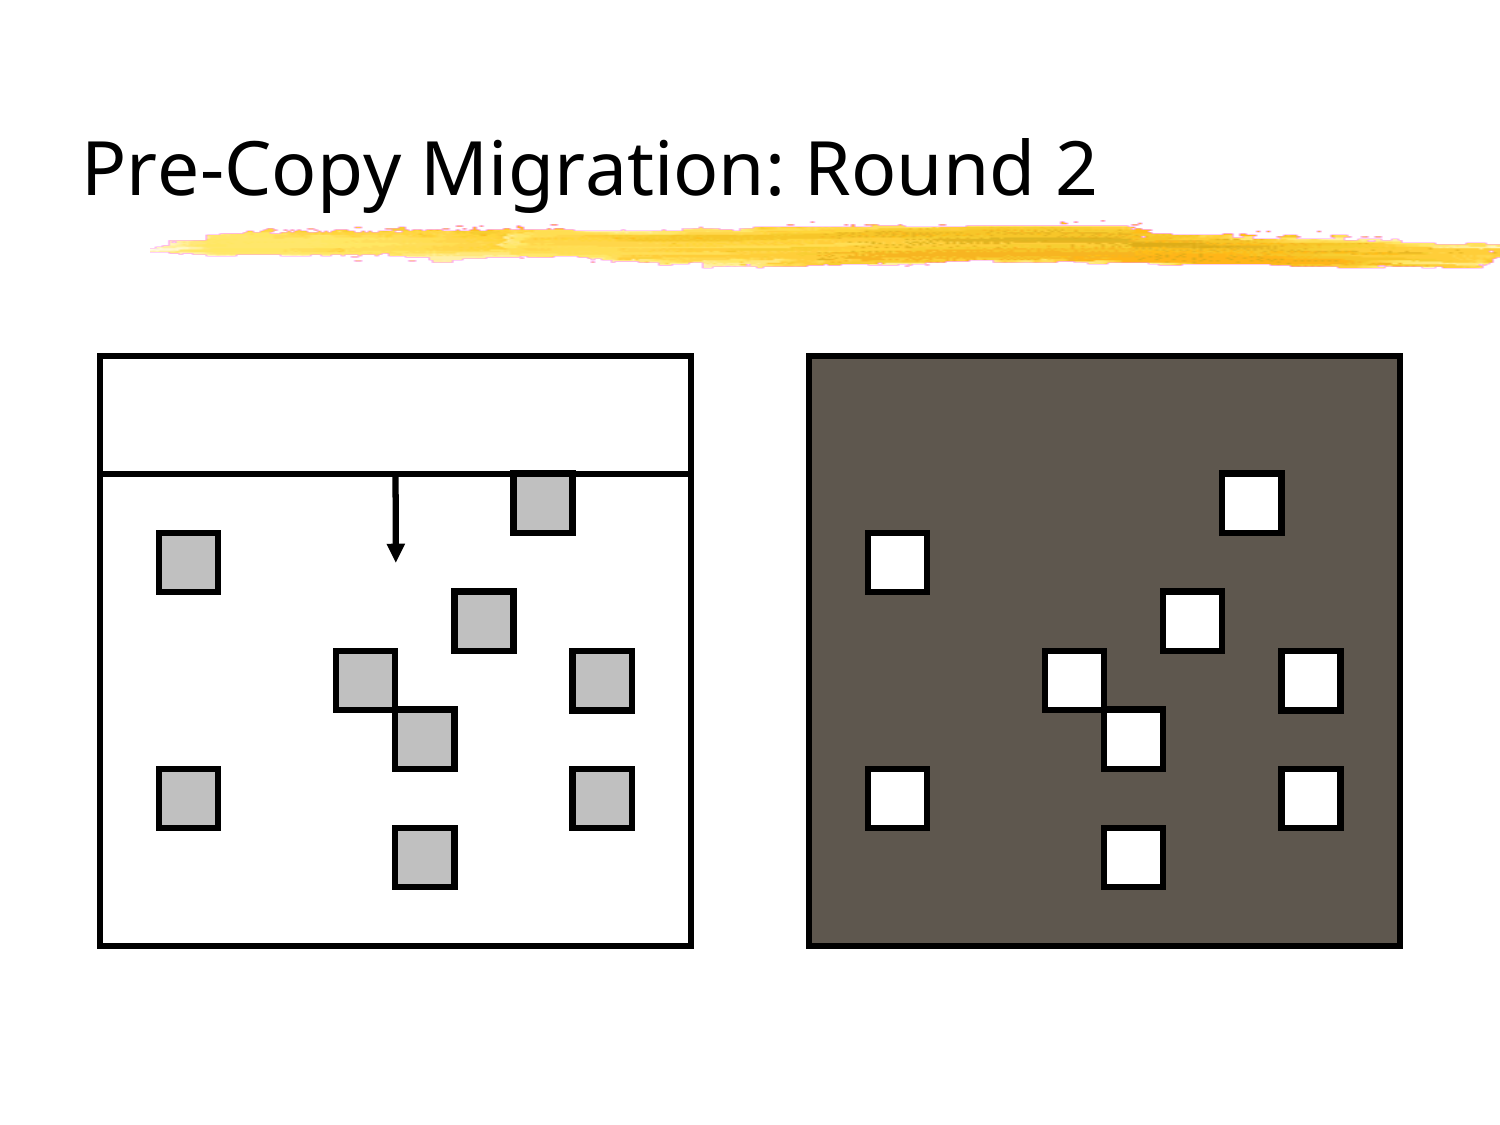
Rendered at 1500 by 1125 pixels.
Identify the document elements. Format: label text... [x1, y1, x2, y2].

picture [150, 215, 1500, 279]
text_box [513, 477, 573, 533]
text_box [159, 532, 219, 593]
text_box [572, 651, 632, 711]
text_box [159, 768, 219, 829]
text_box [395, 827, 455, 888]
text_box [572, 768, 632, 829]
title Pre-Copy Migration: Round 2 [66, 37, 1342, 225]
text_box [336, 650, 455, 770]
text_box [454, 591, 514, 651]
text_box [809, 355, 1400, 947]
